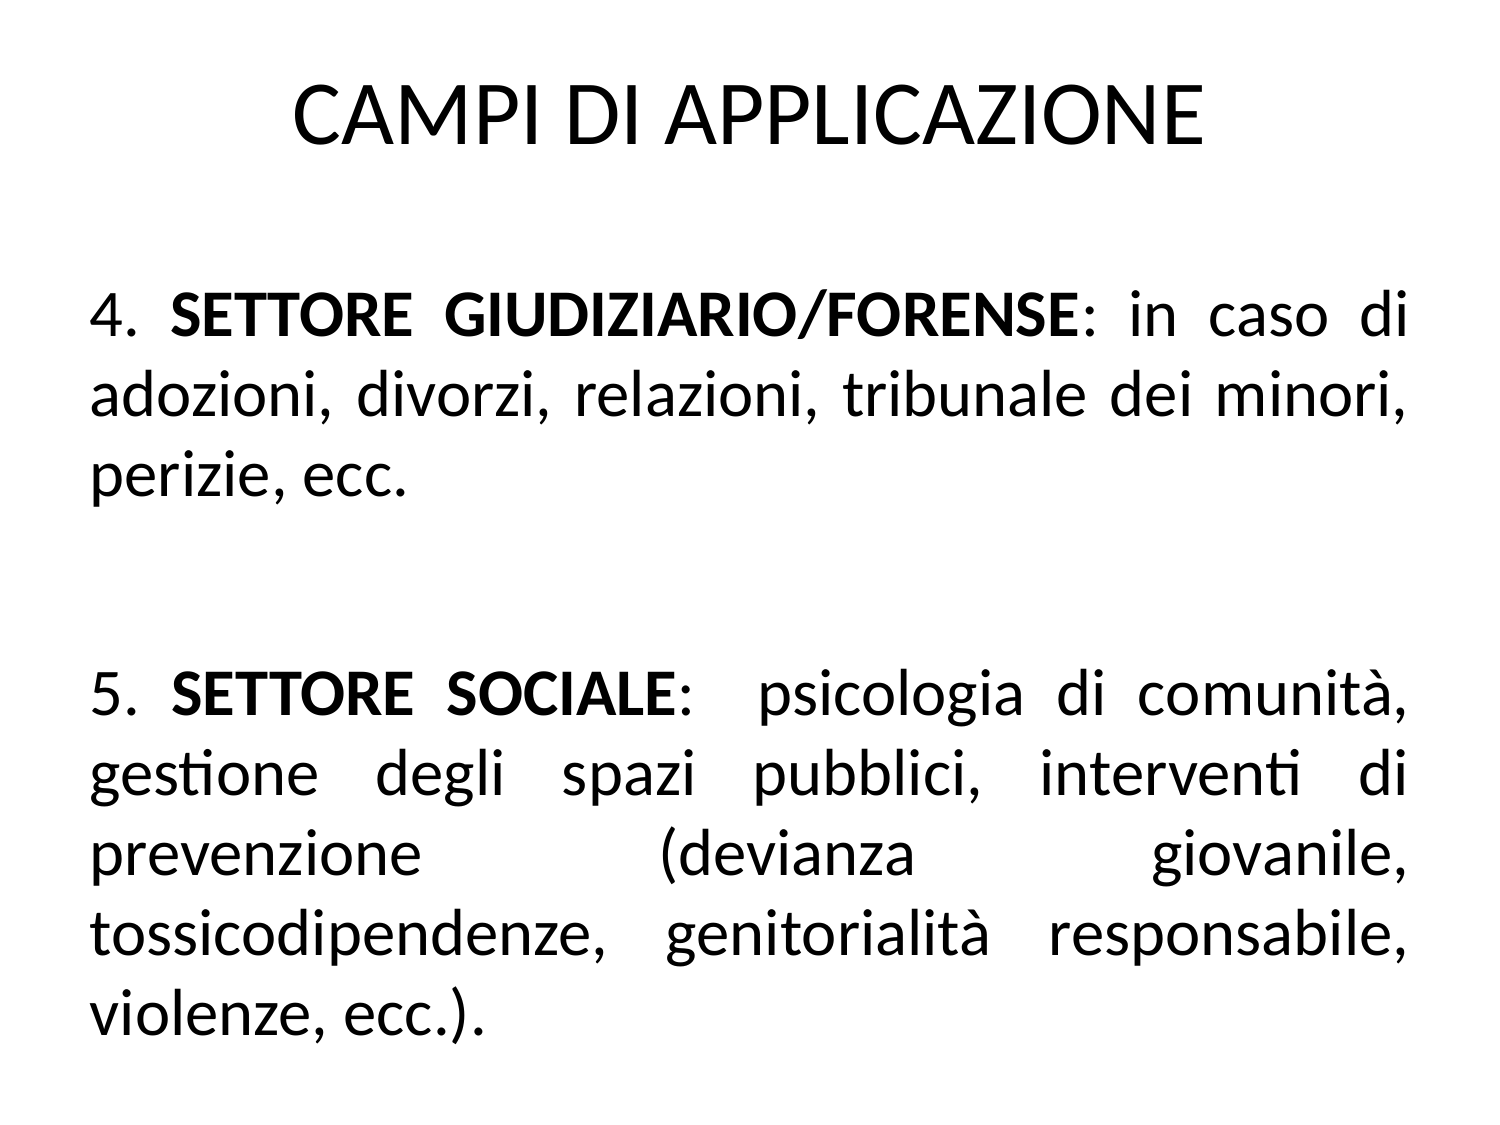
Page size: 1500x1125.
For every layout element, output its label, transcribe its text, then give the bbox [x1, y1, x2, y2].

list 4. SETTORE GIUDIZIARIO/FORENSE: in caso di adozioni, divorzi, relazioni, tribunale dei minori, perizie, ecc. 5. SETTORE SOCIALE: psicologia di comunità, gestione degli spazi pubblici, interventi di prevenzione (devianza giovanile, tossicodipendenze, genitorialità responsabile, violenze, ecc.). [75, 262, 1425, 1005]
title CAMPI DI APPLICAZIONE [75, 45, 1425, 233]
